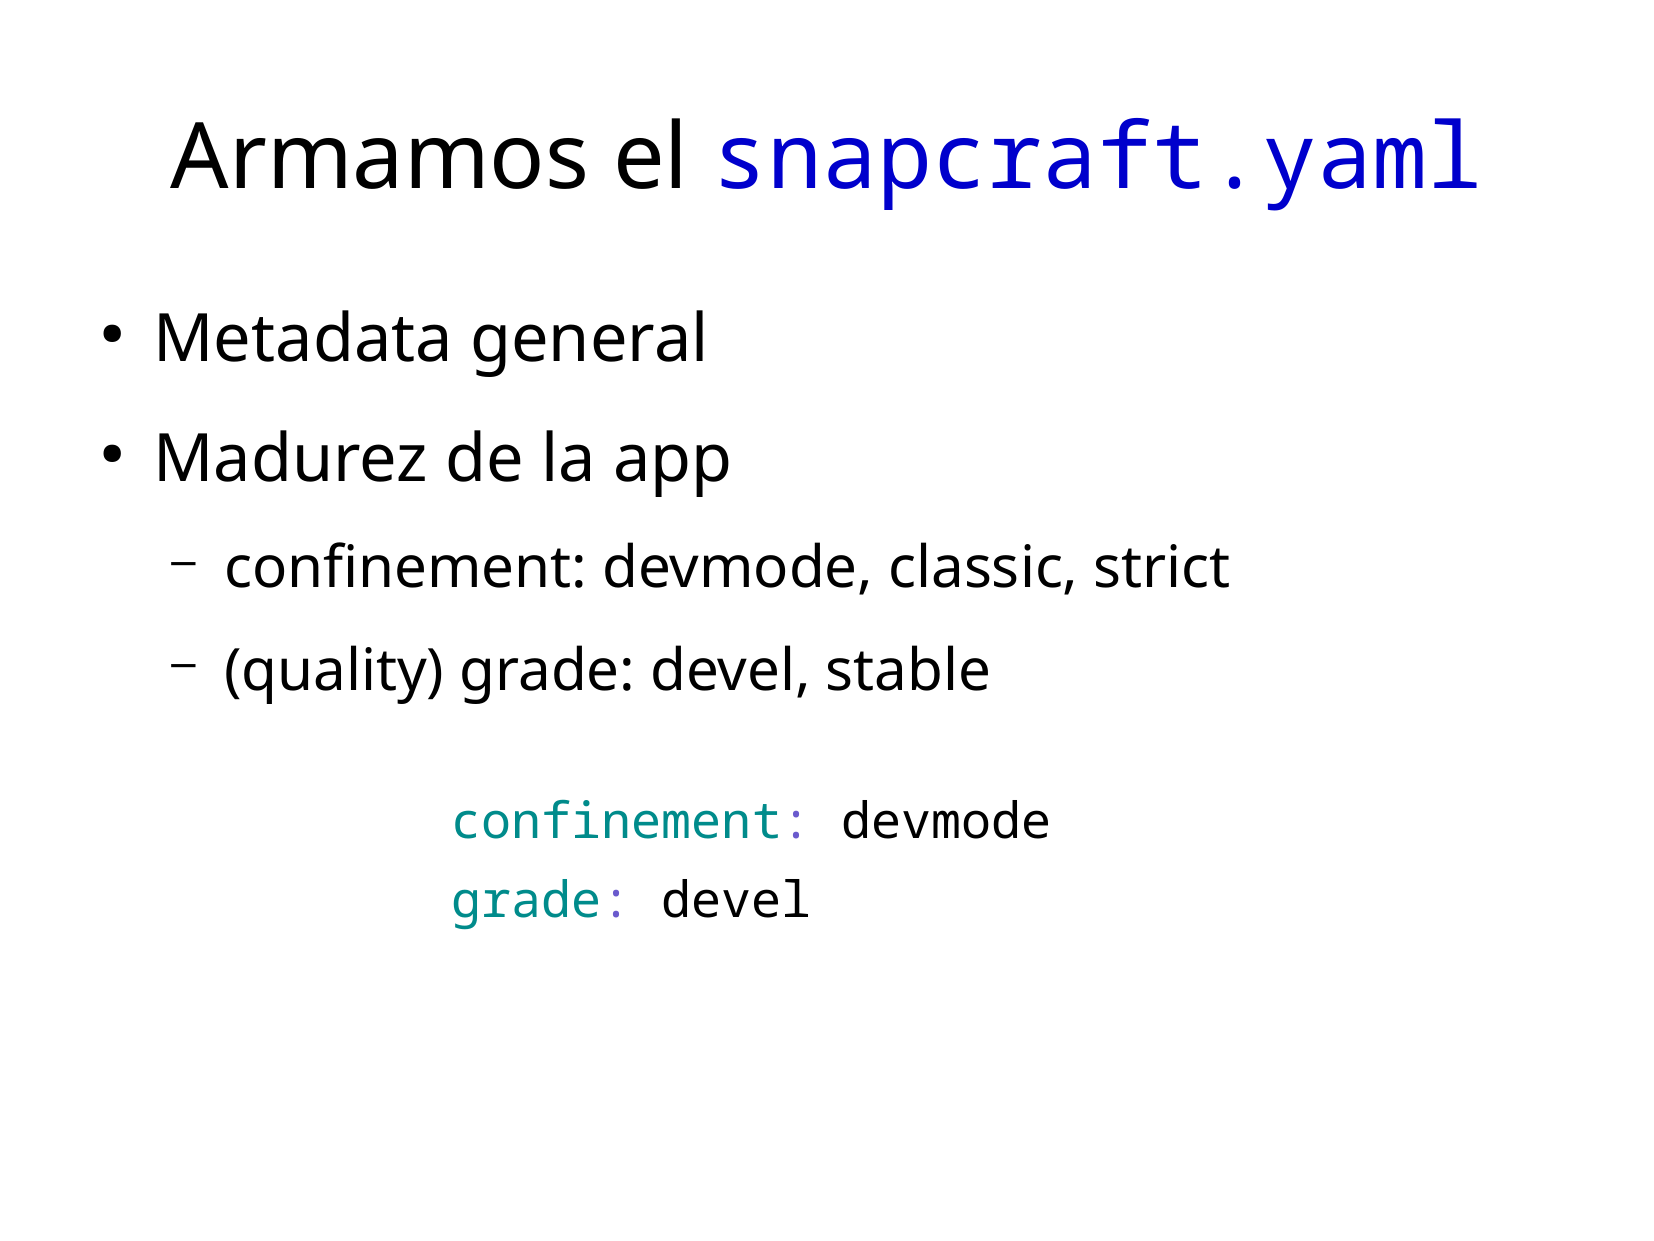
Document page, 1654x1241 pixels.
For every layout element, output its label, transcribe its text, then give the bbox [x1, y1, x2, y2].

text_box confinement: devmode grade: devel [437, 767, 1486, 1163]
title Armamos el snapcraft.yaml [82, 49, 1571, 257]
list Metadata general Madurez de la app confinement: devmode, classic, strict (quality) grade: devel, stable [82, 290, 1571, 886]
